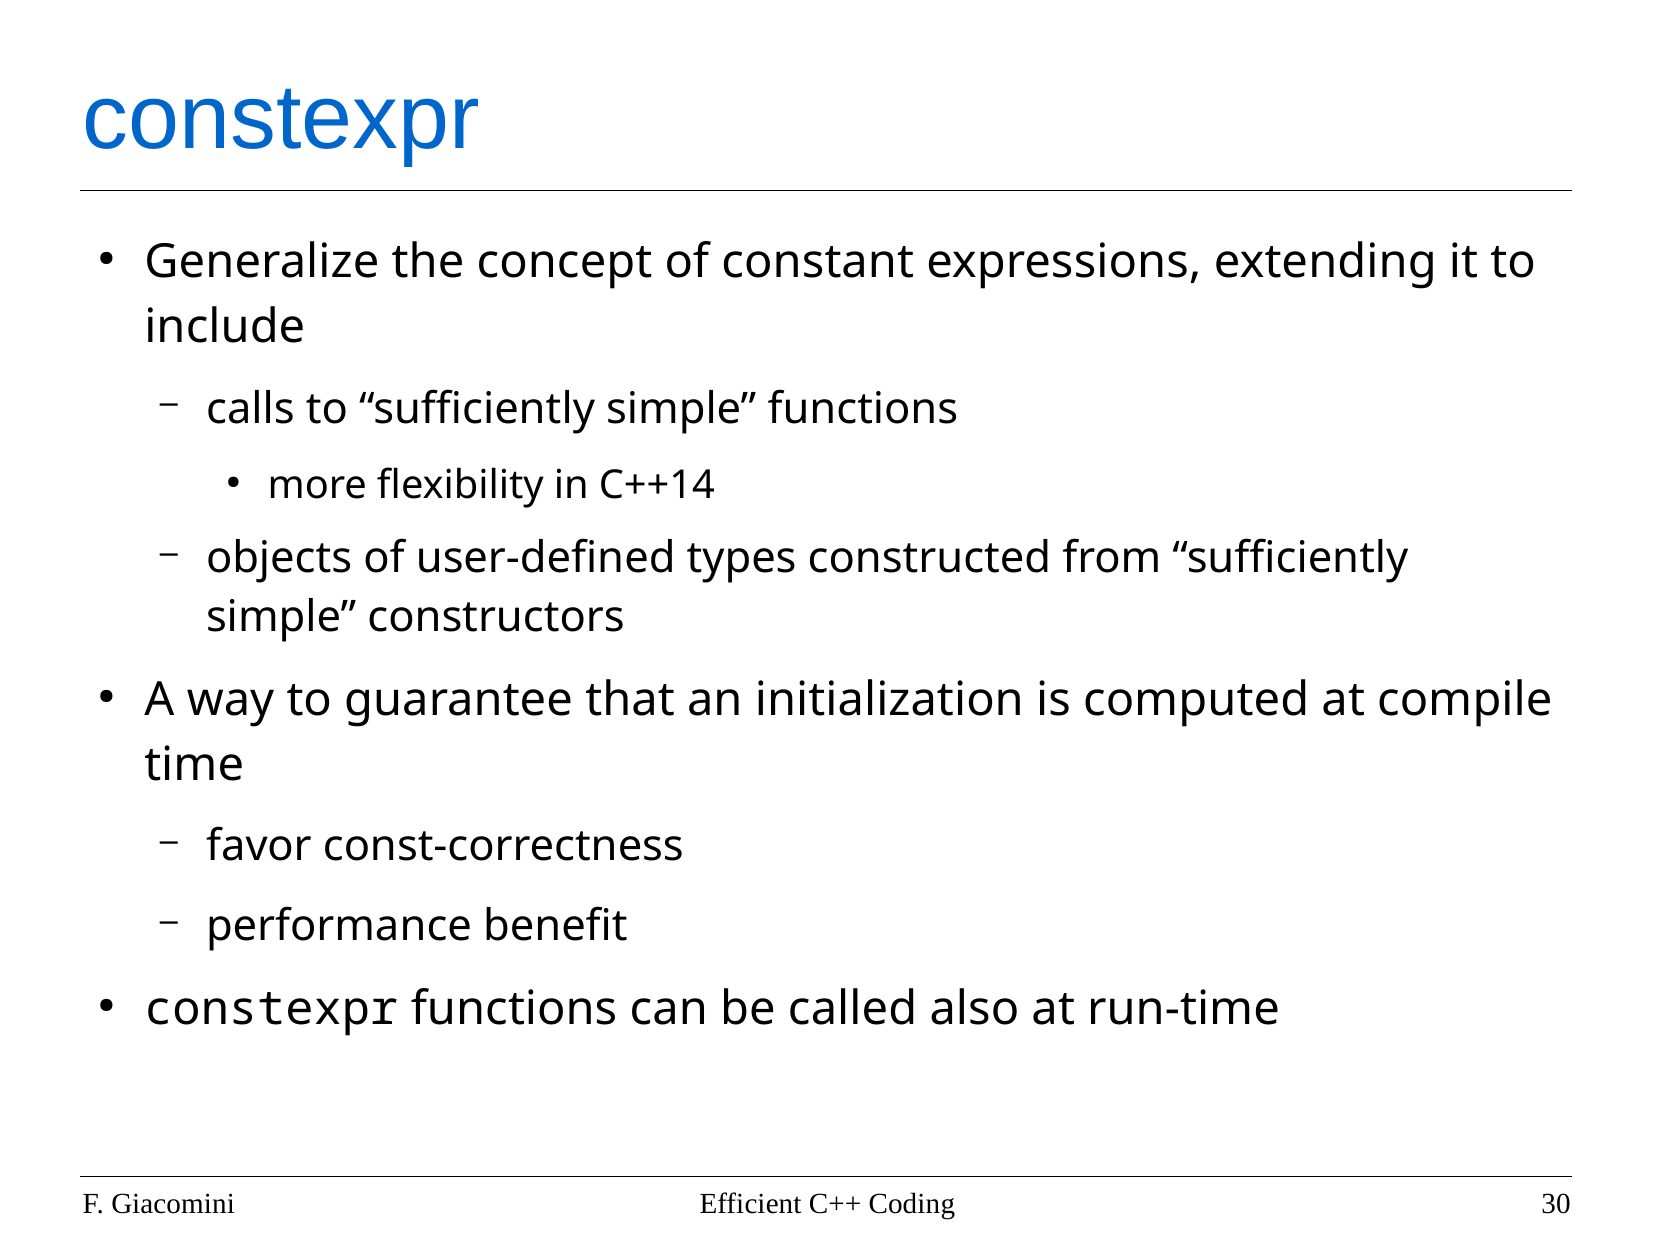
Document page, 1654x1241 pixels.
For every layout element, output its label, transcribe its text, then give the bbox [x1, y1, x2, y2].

title constexpr [82, 49, 1571, 184]
list Generalize the concept of constant expressions, extending it to include calls to “sufficiently simple” functions more flexibility in C++14 objects of user-defined types constructed from “sufficiently simple” constructors A way to guarantee that an initialization is computed at compile time favor const-correctness performance benefit constexpr functions can be called also at run-time [82, 227, 1571, 1149]
